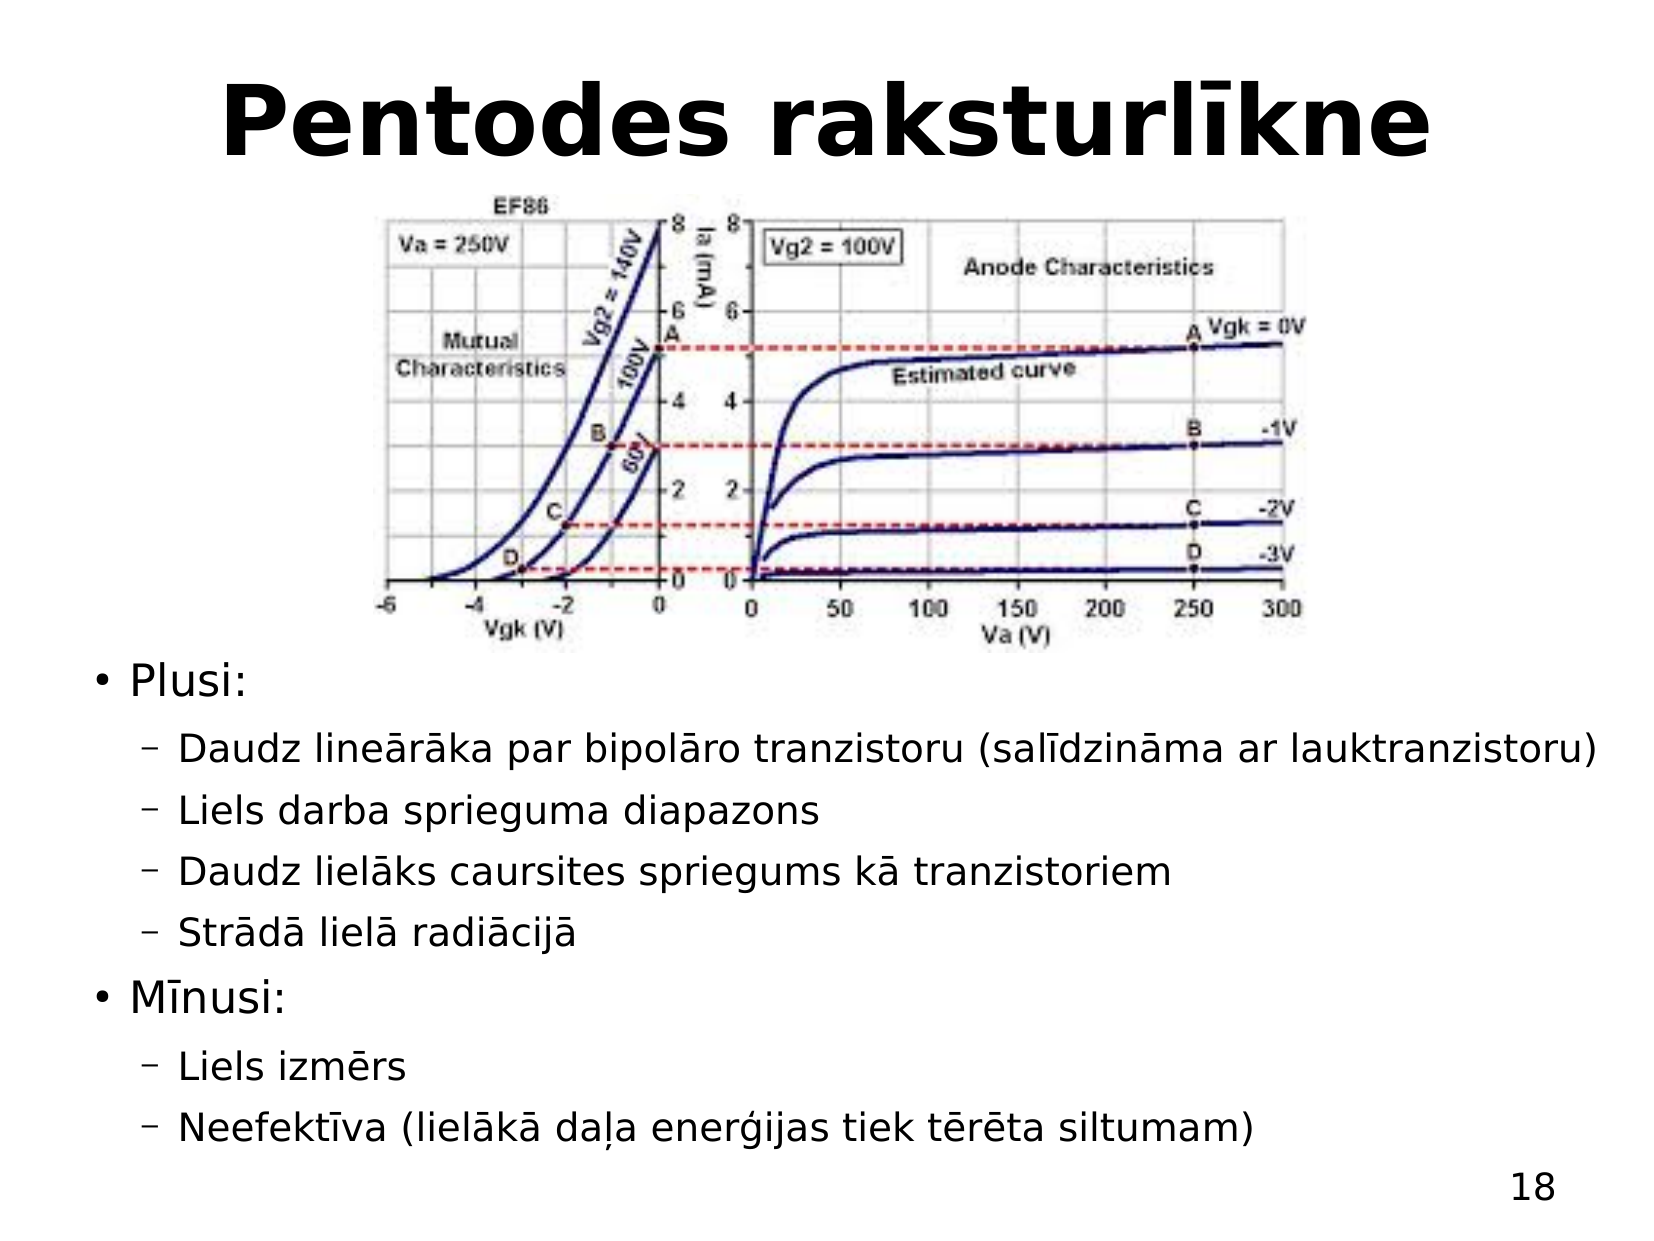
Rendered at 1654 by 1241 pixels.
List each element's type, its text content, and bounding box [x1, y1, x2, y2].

title Pentodes raksturlīkne [82, 49, 1571, 195]
picture [373, 194, 1310, 653]
list Plusi: Daudz lineārāka par bipolāro tranzistoru (salīdzināma ar lauktranzistoru) Liels darba sprieguma diapazons Daudz lielāks caursites spriegums kā tranzistoriem Strādā lielā radiācijā Mīnusi: Liels izmērs Neefektīva (lielākā daļa enerģijas tiek tērēta siltumam) [82, 654, 1620, 1185]
